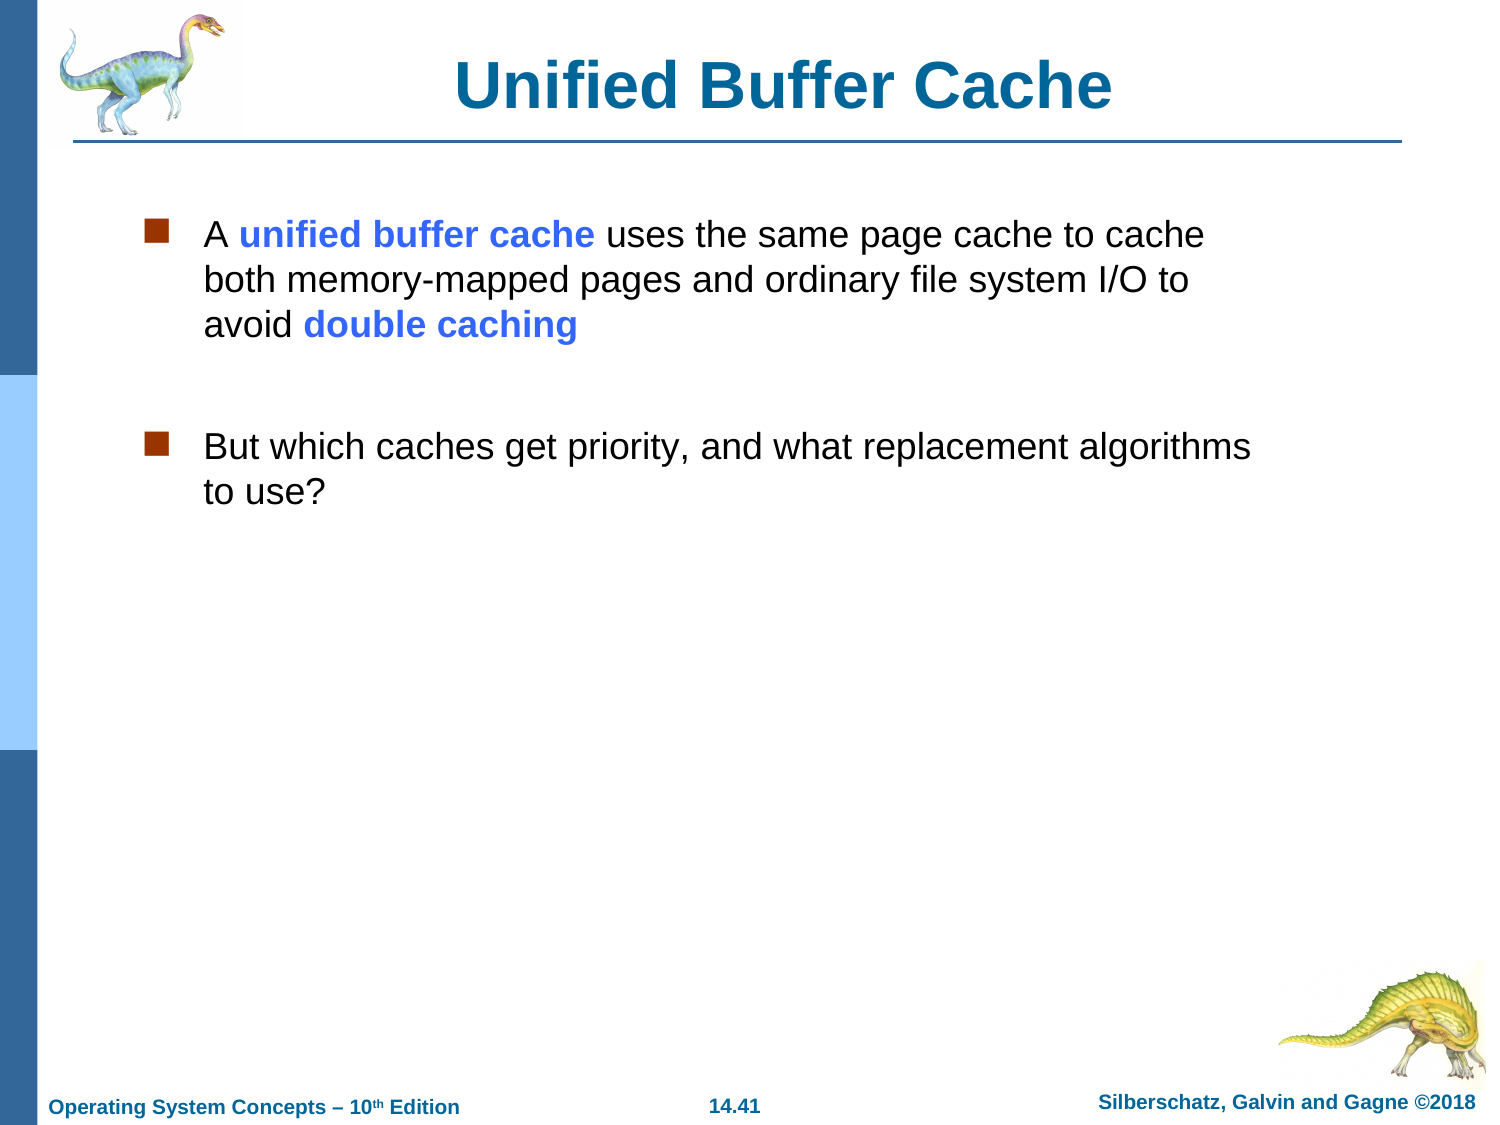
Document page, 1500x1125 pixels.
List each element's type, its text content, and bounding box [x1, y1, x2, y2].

picture [1415, 1094, 1423, 1099]
picture [46, 0, 243, 149]
title Unified Buffer Cache [143, 35, 1426, 130]
picture [1275, 959, 1486, 1090]
list A unified buffer cache uses the same page cache to cache both memory-mapped pages and ordinary file system I/O to avoid double caching But which caches get priority, and what replacement algorithms to use? [132, 202, 1268, 946]
